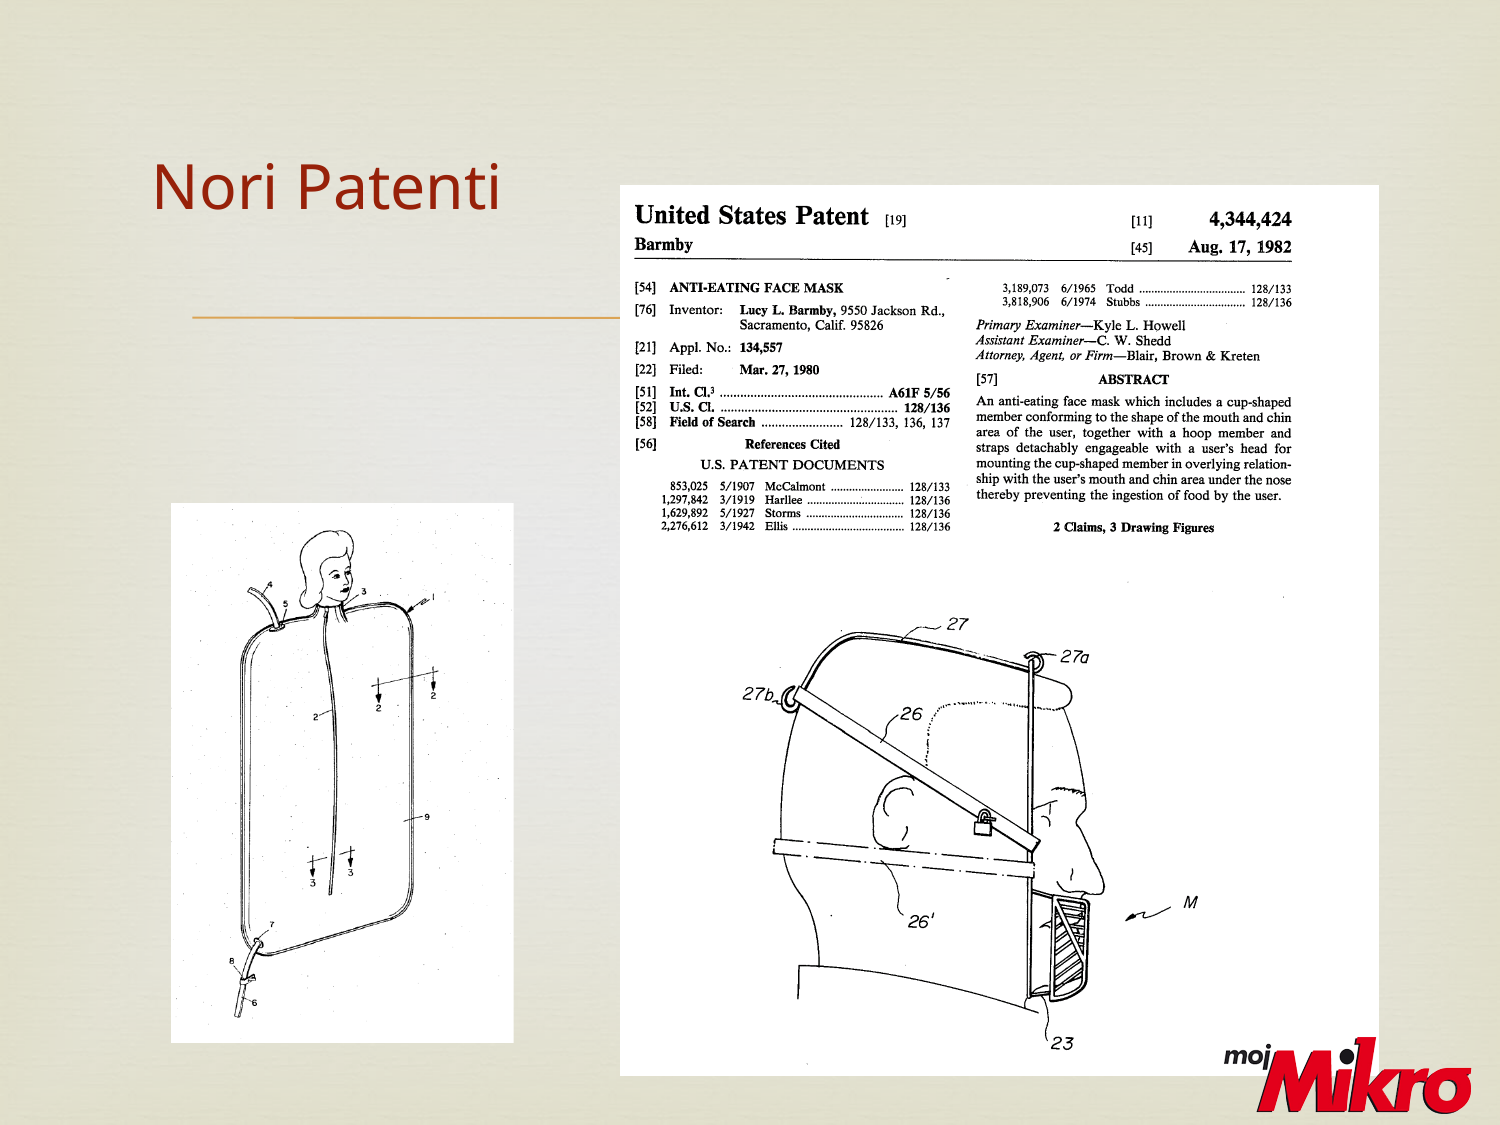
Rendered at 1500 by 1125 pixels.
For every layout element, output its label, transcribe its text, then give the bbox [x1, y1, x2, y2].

picture [171, 503, 514, 1043]
picture [620, 185, 1472, 1115]
text_box Nori Patenti [137, 139, 1224, 230]
